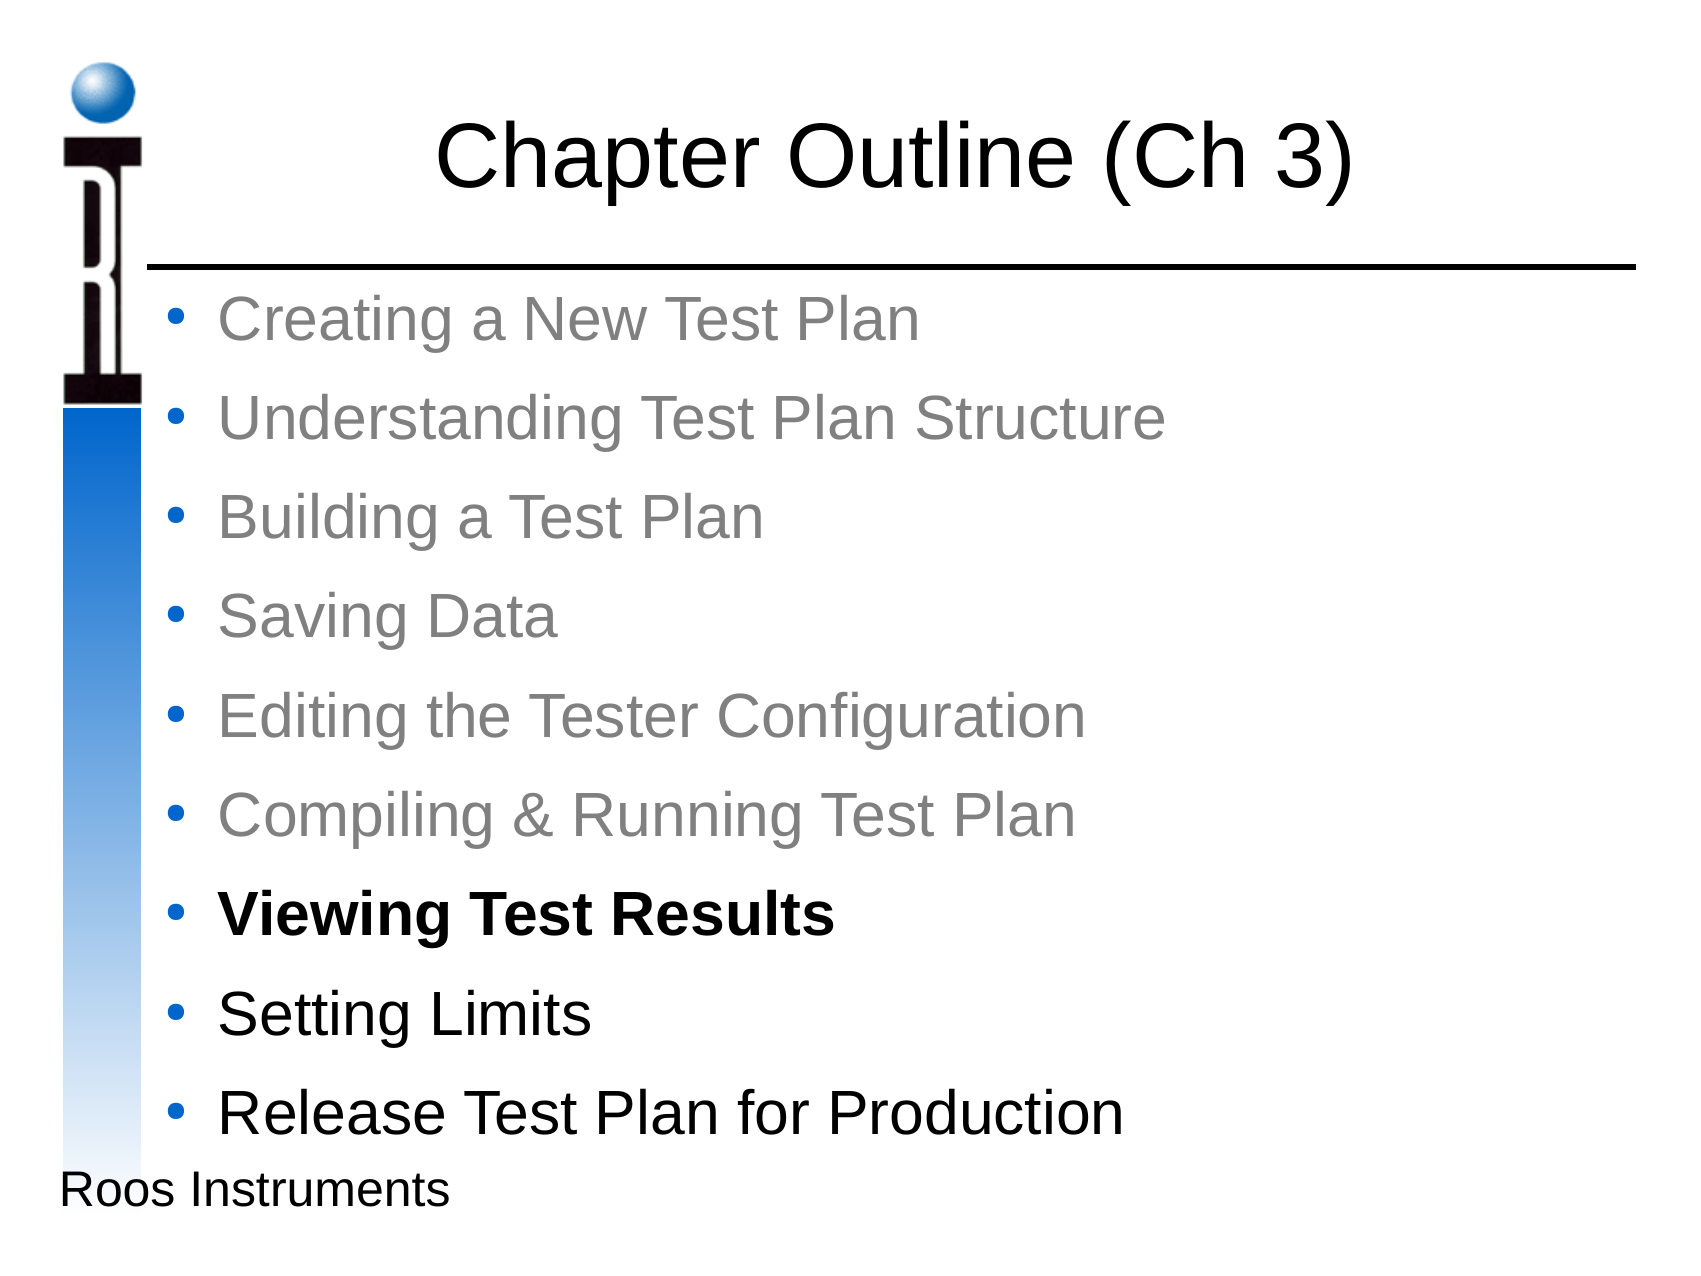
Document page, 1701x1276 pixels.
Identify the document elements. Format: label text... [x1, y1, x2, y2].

list Creating a New Test Plan Understanding Test Plan Structure Building a Test Plan Saving Data Editing the Tester Configuration Compiling & Running Test Plan Viewing Test Results Setting Limits Release Test Plan for Production [146, 283, 1642, 1148]
picture [59, 58, 147, 411]
title Chapter Outline (Ch 3) [150, 59, 1642, 253]
